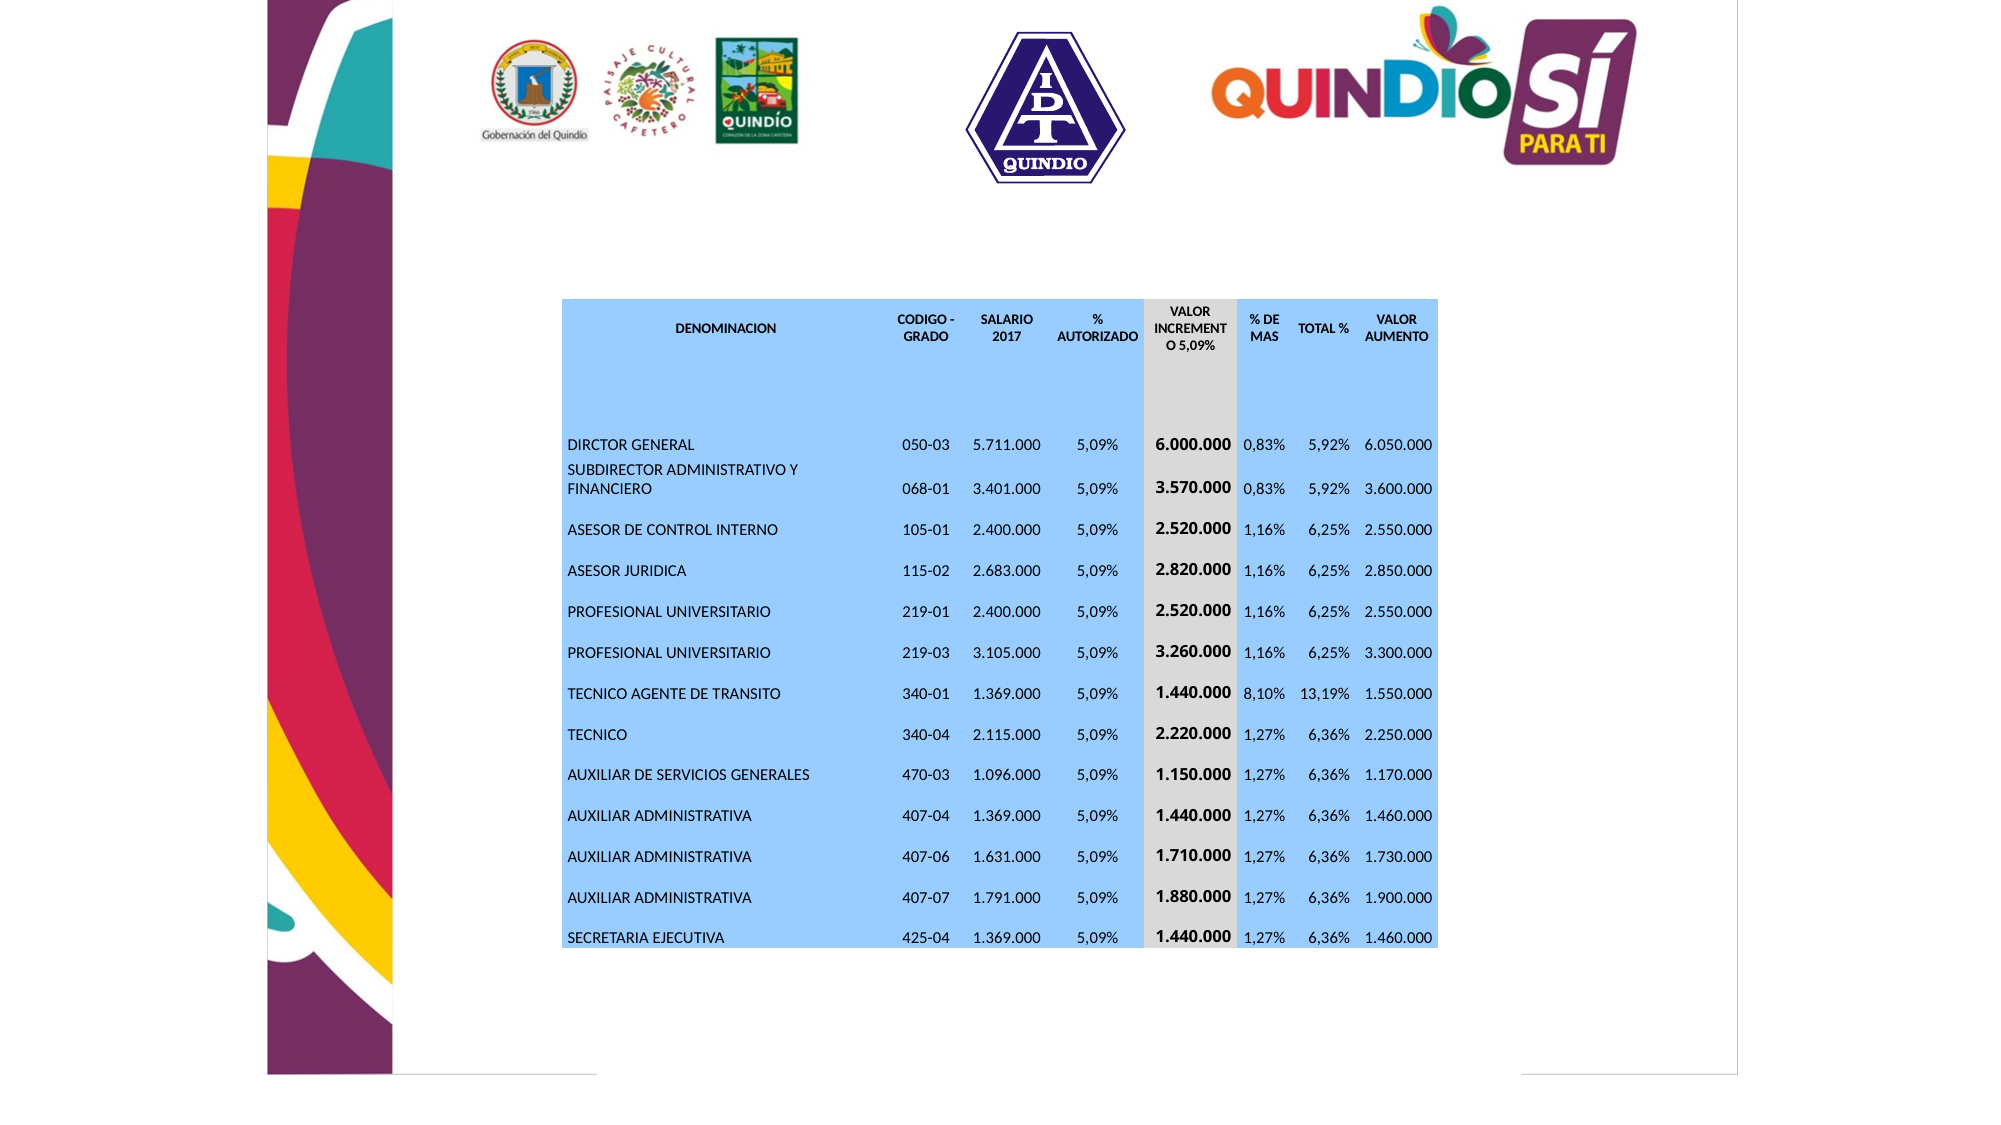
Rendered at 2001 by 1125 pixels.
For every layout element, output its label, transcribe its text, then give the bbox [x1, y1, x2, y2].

table_cell 1.369.000 [962, 908, 1052, 948]
table_cell [562, 358, 890, 414]
table_cell 1.440.000 [1144, 908, 1237, 948]
table_header TOTAL % [1292, 299, 1356, 358]
table_cell 1,16% [1237, 540, 1292, 581]
table_cell 425-04 [890, 908, 962, 948]
table_cell 13,19% [1292, 663, 1356, 703]
table_cell [1052, 358, 1144, 414]
table_cell 1.880.000 [1144, 867, 1237, 908]
table_cell 5,09% [1052, 622, 1144, 663]
table_cell 407-06 [890, 826, 962, 867]
table_cell 470-03 [890, 744, 962, 785]
table_header VALOR AUMENTO [1356, 299, 1438, 358]
table_cell 105-01 [890, 499, 962, 540]
table_cell 1.096.000 [962, 744, 1052, 785]
table_cell [962, 358, 1052, 414]
table_header CODIGO - GRADO [890, 299, 962, 358]
table_cell 1.730.000 [1356, 826, 1438, 867]
table_cell 1.150.000 [1144, 744, 1237, 785]
table_cell 1,27% [1237, 826, 1292, 867]
table_cell [1356, 358, 1438, 414]
table_cell 6,25% [1292, 499, 1356, 540]
table_cell 3.570.000 [1144, 455, 1237, 499]
table_cell 1.900.000 [1356, 867, 1438, 908]
table_cell 2.250.000 [1356, 703, 1438, 744]
table_cell 2.550.000 [1356, 499, 1438, 540]
table_cell 5,09% [1052, 540, 1144, 581]
table_cell 1.460.000 [1356, 908, 1438, 948]
table_cell 050-03 [890, 414, 962, 455]
table_cell 5,09% [1052, 581, 1144, 622]
table_cell 115-02 [890, 540, 962, 581]
table_cell 340-01 [890, 663, 962, 703]
table_header % AUTORIZADO [1052, 299, 1144, 358]
table_cell 6,25% [1292, 622, 1356, 663]
table_cell 407-07 [890, 867, 962, 908]
table_cell 5,92% [1292, 414, 1356, 455]
table_cell 6,36% [1292, 908, 1356, 948]
table_cell 5,09% [1052, 703, 1144, 744]
table_cell 3.401.000 [962, 455, 1052, 499]
table_cell 6,25% [1292, 581, 1356, 622]
table_cell [890, 358, 962, 414]
table_cell 5,09% [1052, 744, 1144, 785]
text_box [598, 916, 1520, 1111]
table_cell 340-04 [890, 703, 962, 744]
table_cell 1,27% [1237, 785, 1292, 826]
table_cell 6.000.000 [1144, 414, 1237, 455]
table_header SALARIO 2017 [962, 299, 1052, 358]
table_cell 1.631.000 [962, 826, 1052, 867]
table_cell 1.791.000 [962, 867, 1052, 908]
table_cell 1,27% [1237, 744, 1292, 785]
picture [267, 0, 1738, 1075]
table_cell 0,83% [1237, 414, 1292, 455]
table_cell 2.115.000 [962, 703, 1052, 744]
table_cell 5,09% [1052, 663, 1144, 703]
table_cell PROFESIONAL UNIVERSITARIO [562, 622, 890, 663]
table_cell 2.820.000 [1144, 540, 1237, 581]
table_cell 3.600.000 [1356, 455, 1438, 499]
table_cell 2.520.000 [1144, 499, 1237, 540]
table_cell 6,36% [1292, 867, 1356, 908]
table_cell TECNICO AGENTE DE TRANSITO [562, 663, 890, 703]
table_cell 5,09% [1052, 455, 1144, 499]
table_cell 1.460.000 [1356, 785, 1438, 826]
table_cell SECRETARIA EJECUTIVA [562, 908, 890, 948]
table_cell 6,36% [1292, 703, 1356, 744]
table_cell 5,09% [1052, 785, 1144, 826]
table_cell 1.170.000 [1356, 744, 1438, 785]
table_header DENOMINACION [562, 299, 890, 358]
table_cell ASESOR JURIDICA [562, 540, 890, 581]
table_cell 3.105.000 [962, 622, 1052, 663]
table_cell 219-03 [890, 622, 962, 663]
table_header VALOR INCREMENTO 5,09% [1144, 299, 1237, 358]
table_cell [1237, 358, 1292, 414]
table_cell TECNICO [562, 703, 890, 744]
table_cell 6,36% [1292, 826, 1356, 867]
table_cell 2.683.000 [962, 540, 1052, 581]
table_cell AUXILIAR ADMINISTRATIVA [562, 826, 890, 867]
table_cell 5.711.000 [962, 414, 1052, 455]
table_cell AUXILIAR ADMINISTRATIVA [562, 867, 890, 908]
table_cell 1.710.000 [1144, 826, 1237, 867]
table_cell SUBDIRECTOR ADMINISTRATIVO Y FINANCIERO [562, 455, 890, 499]
table_cell 1,16% [1237, 581, 1292, 622]
table_cell 5,09% [1052, 908, 1144, 948]
table_cell 5,09% [1052, 499, 1144, 540]
table_cell 2.520.000 [1144, 581, 1237, 622]
table_cell [1292, 358, 1356, 414]
table_cell 1.369.000 [962, 663, 1052, 703]
table_cell 5,09% [1052, 826, 1144, 867]
table_cell 1,27% [1237, 867, 1292, 908]
table_cell 5,09% [1052, 867, 1144, 908]
table_cell 3.260.000 [1144, 622, 1237, 663]
table_cell 8,10% [1237, 663, 1292, 703]
table_cell 1,27% [1237, 908, 1292, 948]
table_cell ASESOR DE CONTROL INTERNO [562, 499, 890, 540]
table_cell AUXILIAR DE SERVICIOS GENERALES [562, 744, 890, 785]
table_cell PROFESIONAL UNIVERSITARIO [562, 581, 890, 622]
table_cell 0,83% [1237, 455, 1292, 499]
table_cell 1.550.000 [1356, 663, 1438, 703]
table_cell 5,09% [1052, 414, 1144, 455]
table_cell 6,36% [1292, 785, 1356, 826]
table_cell 1.440.000 [1144, 663, 1237, 703]
table_cell 2.550.000 [1356, 581, 1438, 622]
table_cell DIRCTOR GENERAL [562, 414, 890, 455]
table_cell 3.300.000 [1356, 622, 1438, 663]
table_cell AUXILIAR ADMINISTRATIVA [562, 785, 890, 826]
table_cell 2.220.000 [1144, 703, 1237, 744]
table_cell 6,36% [1292, 744, 1356, 785]
table_cell 2.850.000 [1356, 540, 1438, 581]
table_cell 6.050.000 [1356, 414, 1438, 455]
table_cell [1144, 358, 1237, 414]
table_cell 6,25% [1292, 540, 1356, 581]
table_cell 219-01 [890, 581, 962, 622]
table_cell 5,92% [1292, 455, 1356, 499]
table_header % DE MAS [1237, 299, 1292, 358]
table_cell 2.400.000 [962, 499, 1052, 540]
table_cell 1.440.000 [1144, 785, 1237, 826]
table_cell 1,16% [1237, 622, 1292, 663]
table_cell 1,27% [1237, 703, 1292, 744]
table_cell 1,16% [1237, 499, 1292, 540]
table_cell 068-01 [890, 455, 962, 499]
table_cell 1.369.000 [962, 785, 1052, 826]
table_cell 2.400.000 [962, 581, 1052, 622]
table_cell 407-04 [890, 785, 962, 826]
